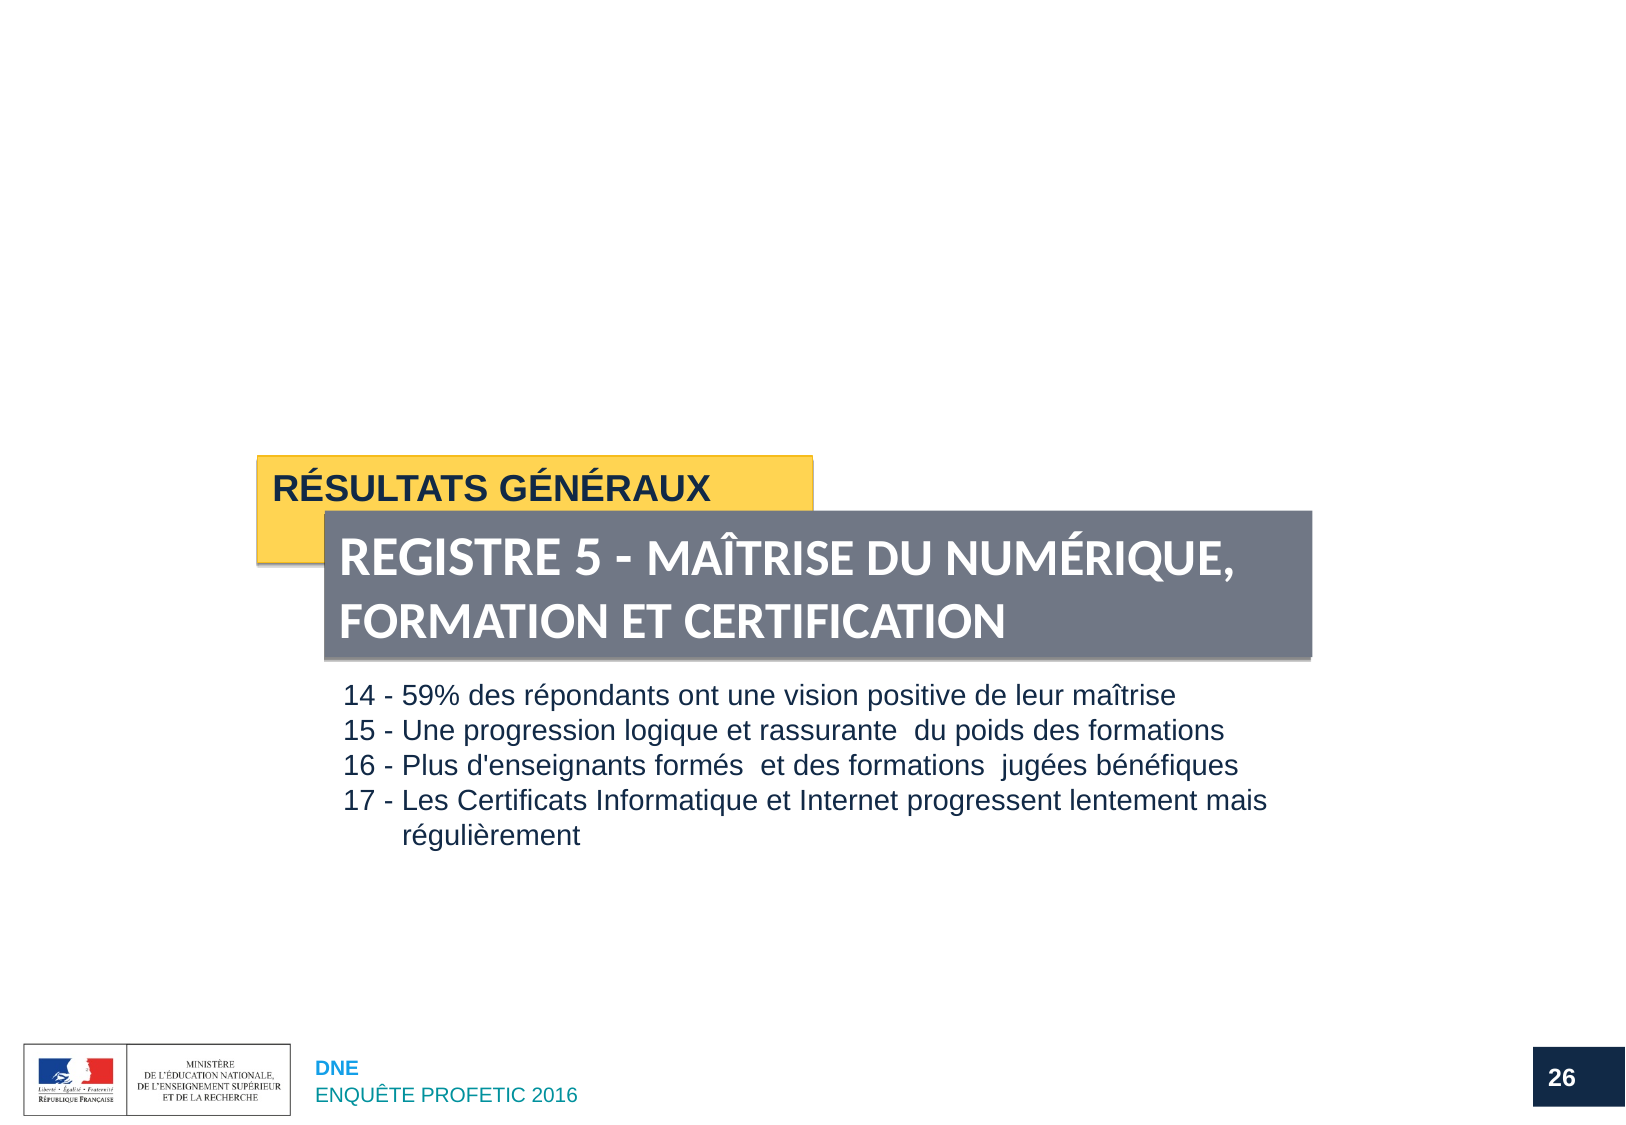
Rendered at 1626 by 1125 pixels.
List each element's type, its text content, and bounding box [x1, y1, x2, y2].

text_box 14 - 59% des répondants ont une vision positive de leur maîtrise 15 - Une progression logique et rassurante du poids des formations 16 - Plus d'enseignants formés et des formations jugées bénéfiques 17 - Les Certificats Informatique et Internet progressent lentement mais régulièrement [328, 669, 1380, 859]
text_box Résultats généraux [257, 456, 813, 563]
text_box 26 [1533, 1046, 1625, 1107]
title Registre 5 - Maîtrise du numérique, formation et certification [324, 510, 1313, 658]
